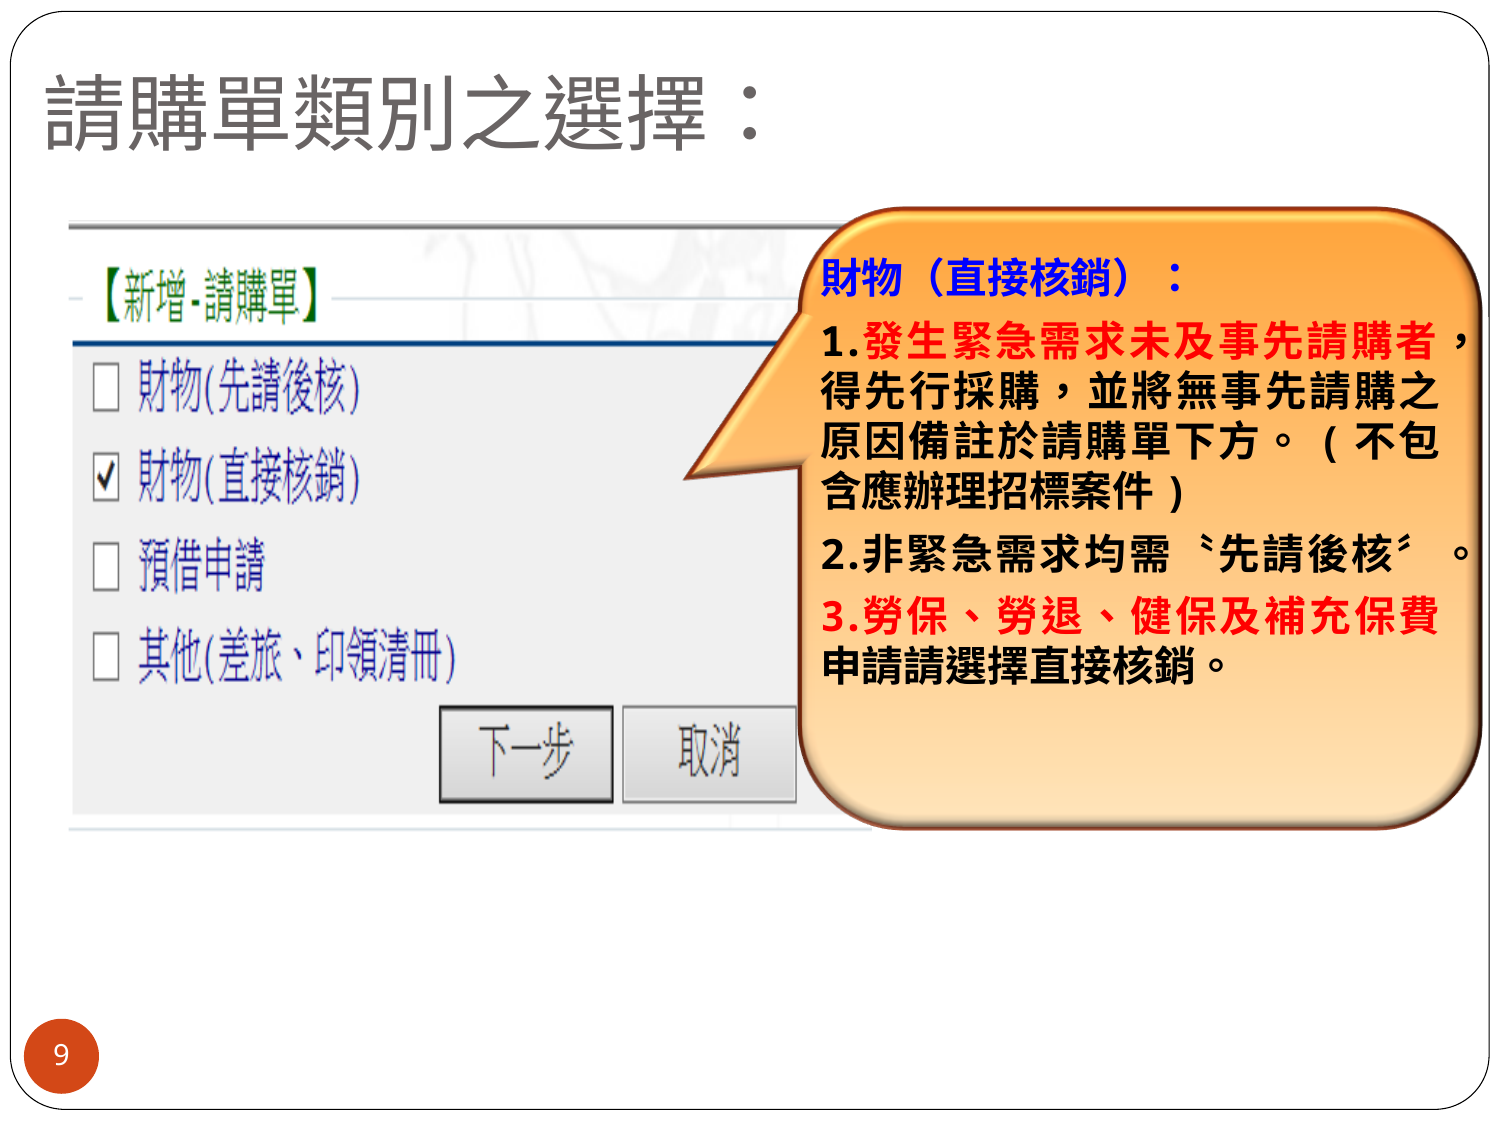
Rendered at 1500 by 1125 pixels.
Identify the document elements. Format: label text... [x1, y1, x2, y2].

picture [68, 204, 1484, 832]
text_box [23, 1018, 99, 1094]
text_box 財物（直接核銷）： 發生緊急需求未及事先請購者，得先行採購，並將無事先請購之原因備註於請購單下方。(不包含應辦理招標案件) 非緊急需求均需〝先請後核〞。 勞保、勞退、健保及補充保費申請請選擇直接核銷。 [812, 237, 1449, 778]
text_box 請購單類別之選擇： [35, 45, 786, 176]
